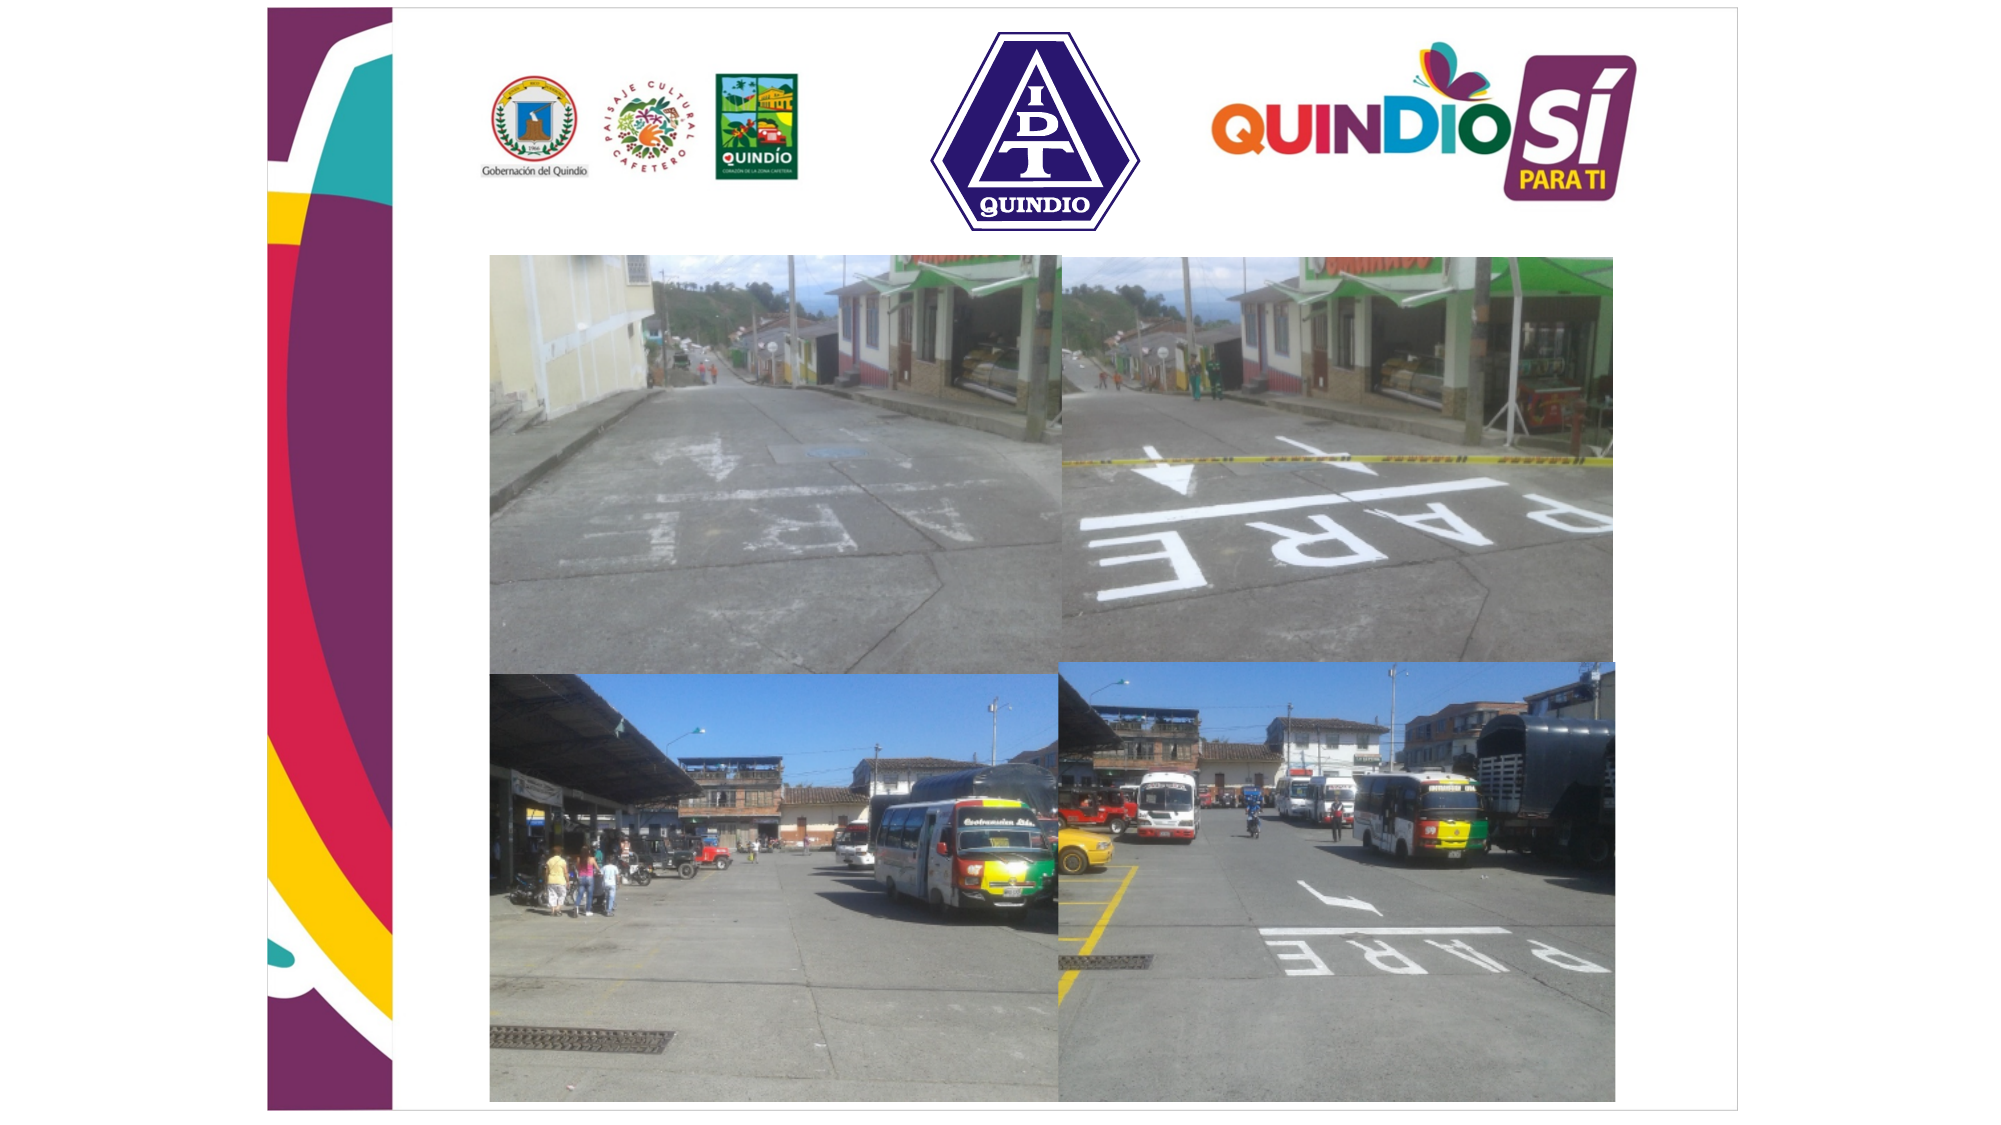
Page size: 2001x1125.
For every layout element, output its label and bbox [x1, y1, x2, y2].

picture [267, 7, 1738, 1111]
